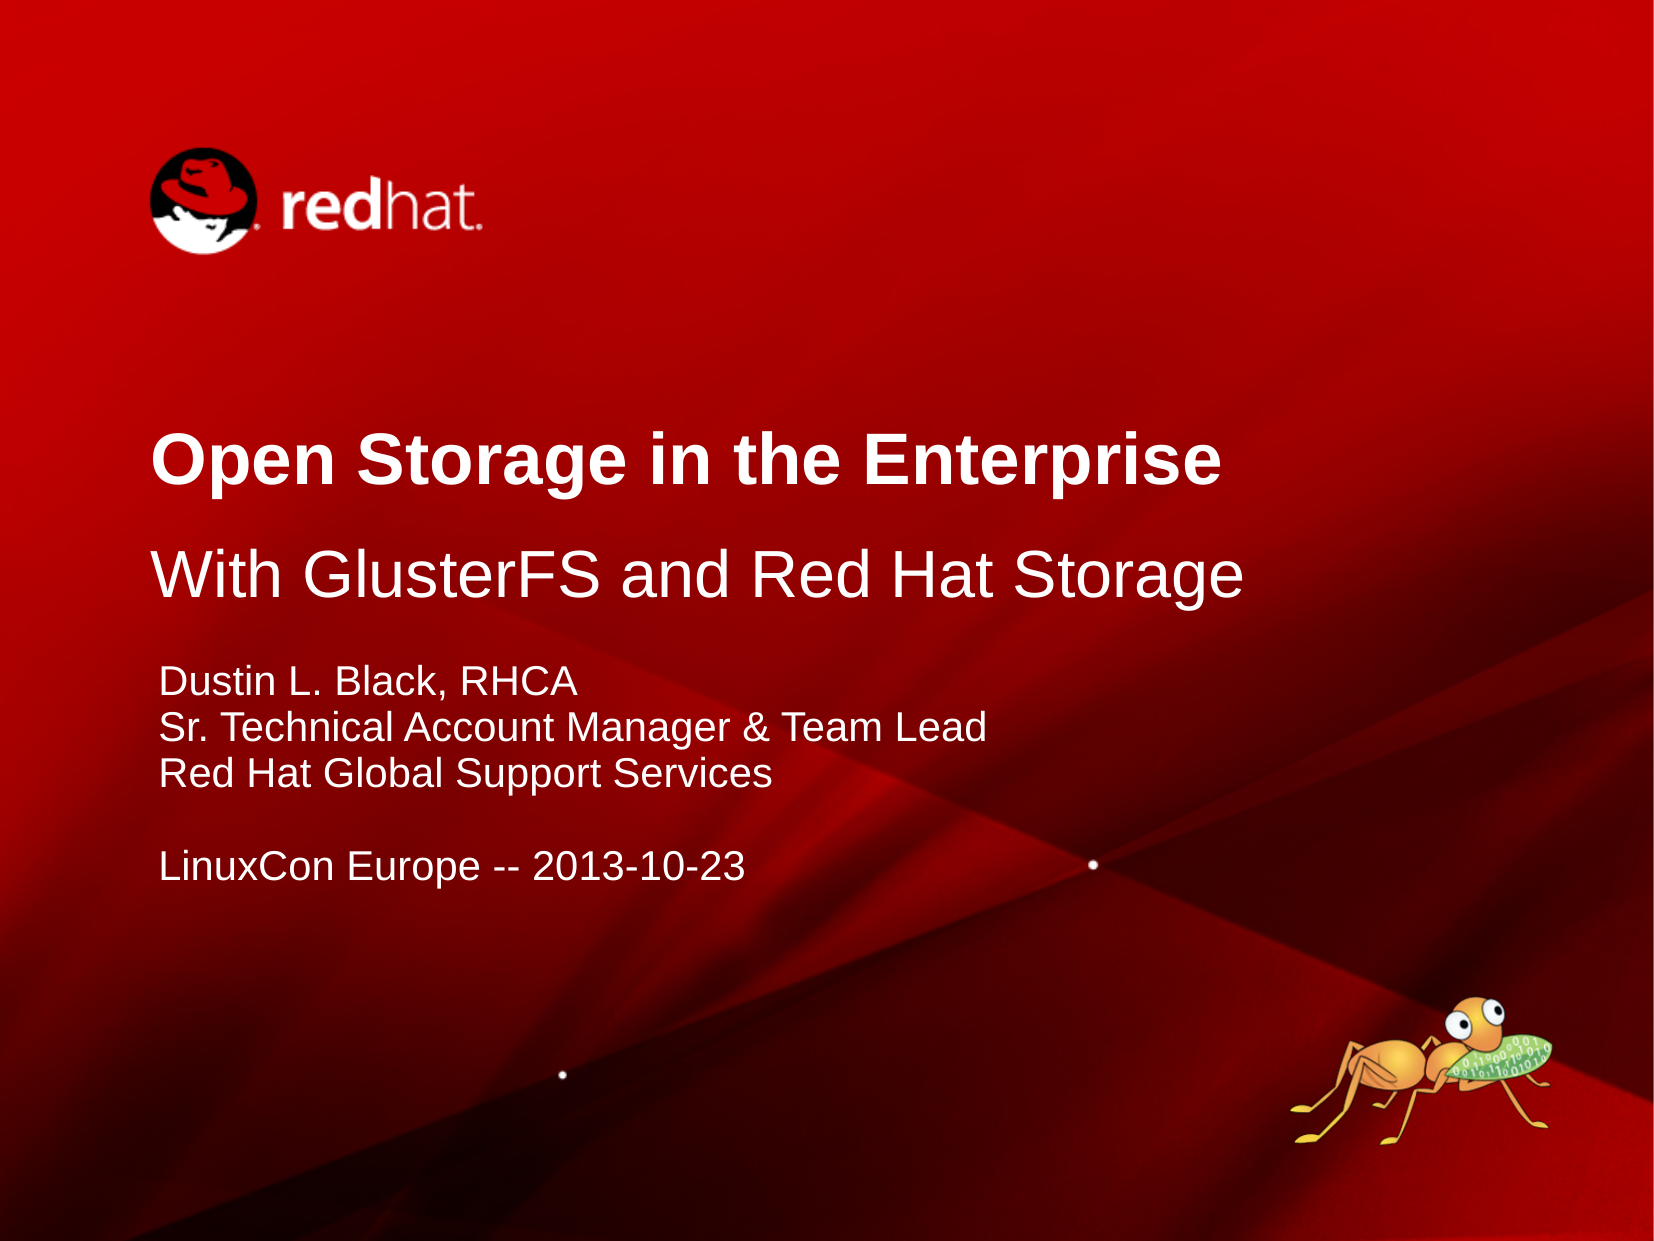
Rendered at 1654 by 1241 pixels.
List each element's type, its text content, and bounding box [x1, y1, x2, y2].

text_box Dustin L. Black, RHCA Sr. Technical Account Manager & Team Lead Red Hat Global Support Services LinuxCon Europe -- 2013-10-23 [143, 649, 1238, 898]
text_box Open Storage in the Enterprise With GlusterFS and Red Hat Storage [135, 318, 1374, 638]
picture [0, 0, 1654, 1241]
